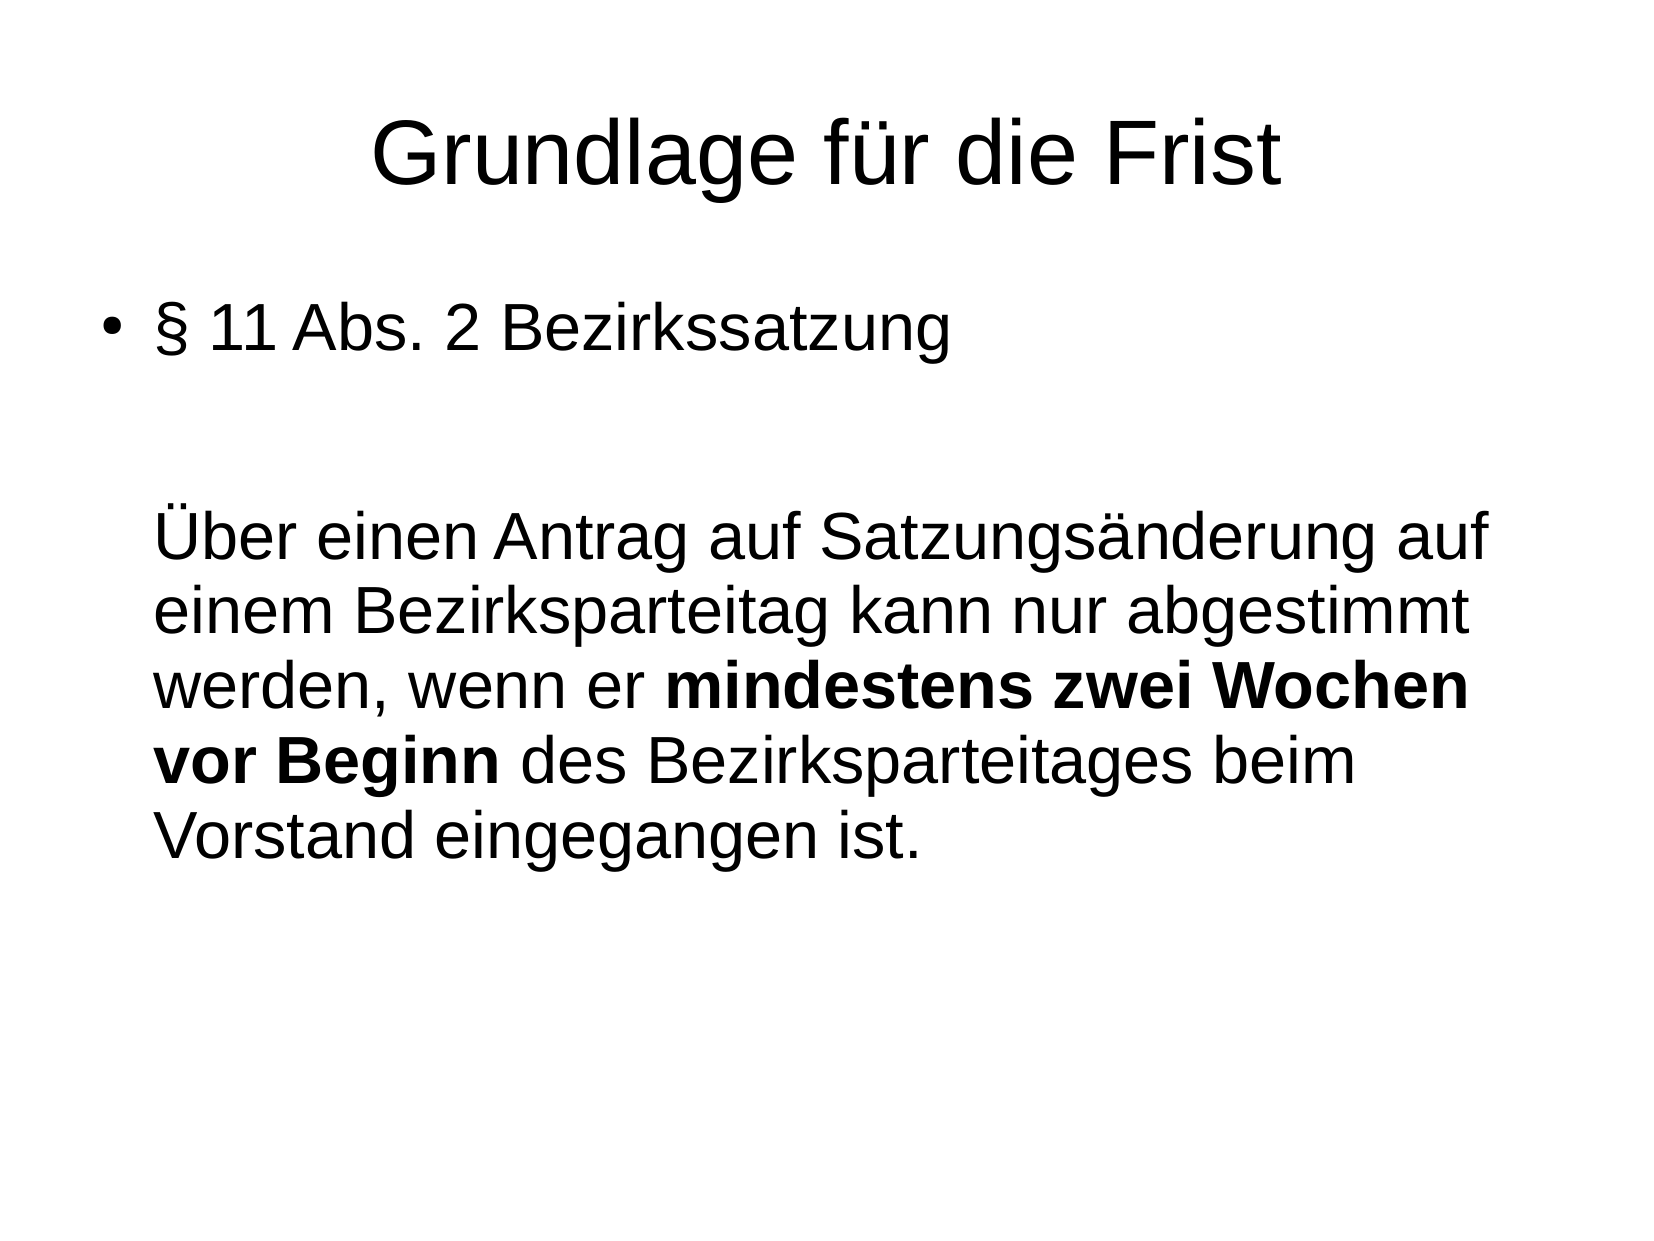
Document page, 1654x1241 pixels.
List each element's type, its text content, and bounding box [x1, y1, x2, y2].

list § 11 Abs. 2 Bezirkssatzung Über einen Antrag auf Satzungsänderung auf einem Bezirksparteitag kann nur abgestimmt werden, wenn er mindestens zwei Wochen vor Beginn des Bezirksparteitages beim Vorstand eingegangen ist. [82, 290, 1571, 1094]
title Grundlage für die Frist [82, 49, 1571, 257]
